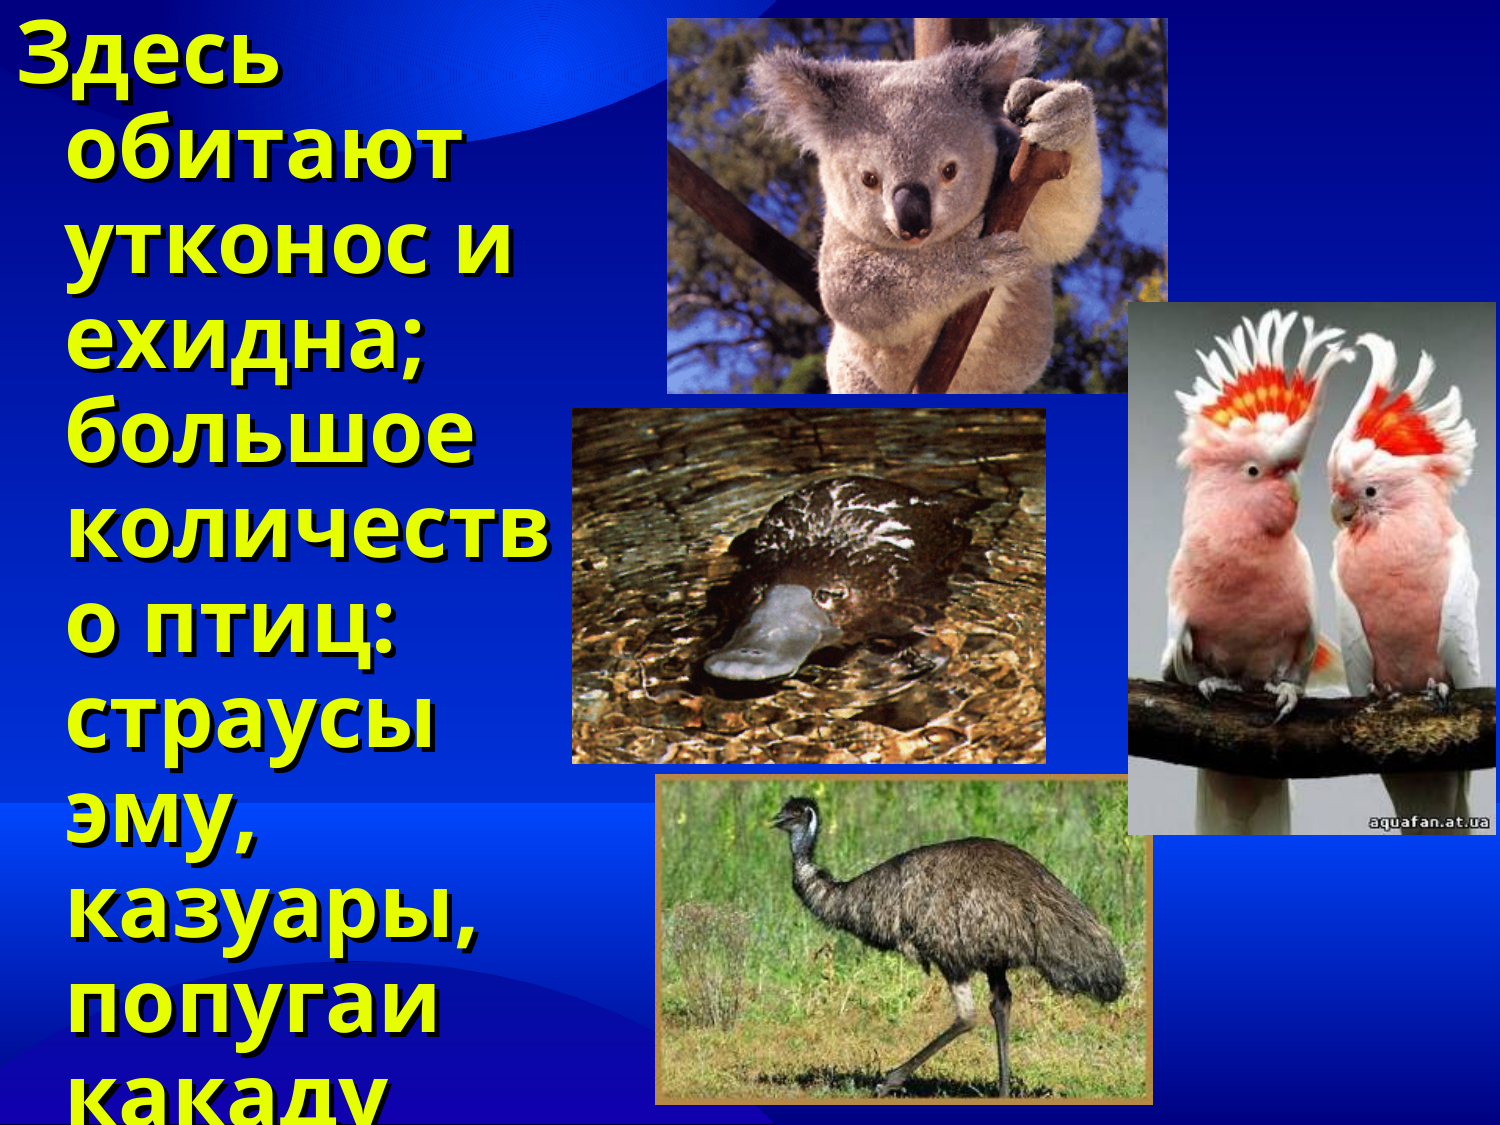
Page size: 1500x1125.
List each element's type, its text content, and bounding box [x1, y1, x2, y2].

list Здесь обитают утконос и ехидна; большое количество птиц: страусы эму, казуары, попугаи какаду [0, 0, 609, 1125]
picture [655, 18, 1496, 1105]
picture [572, 408, 1046, 764]
